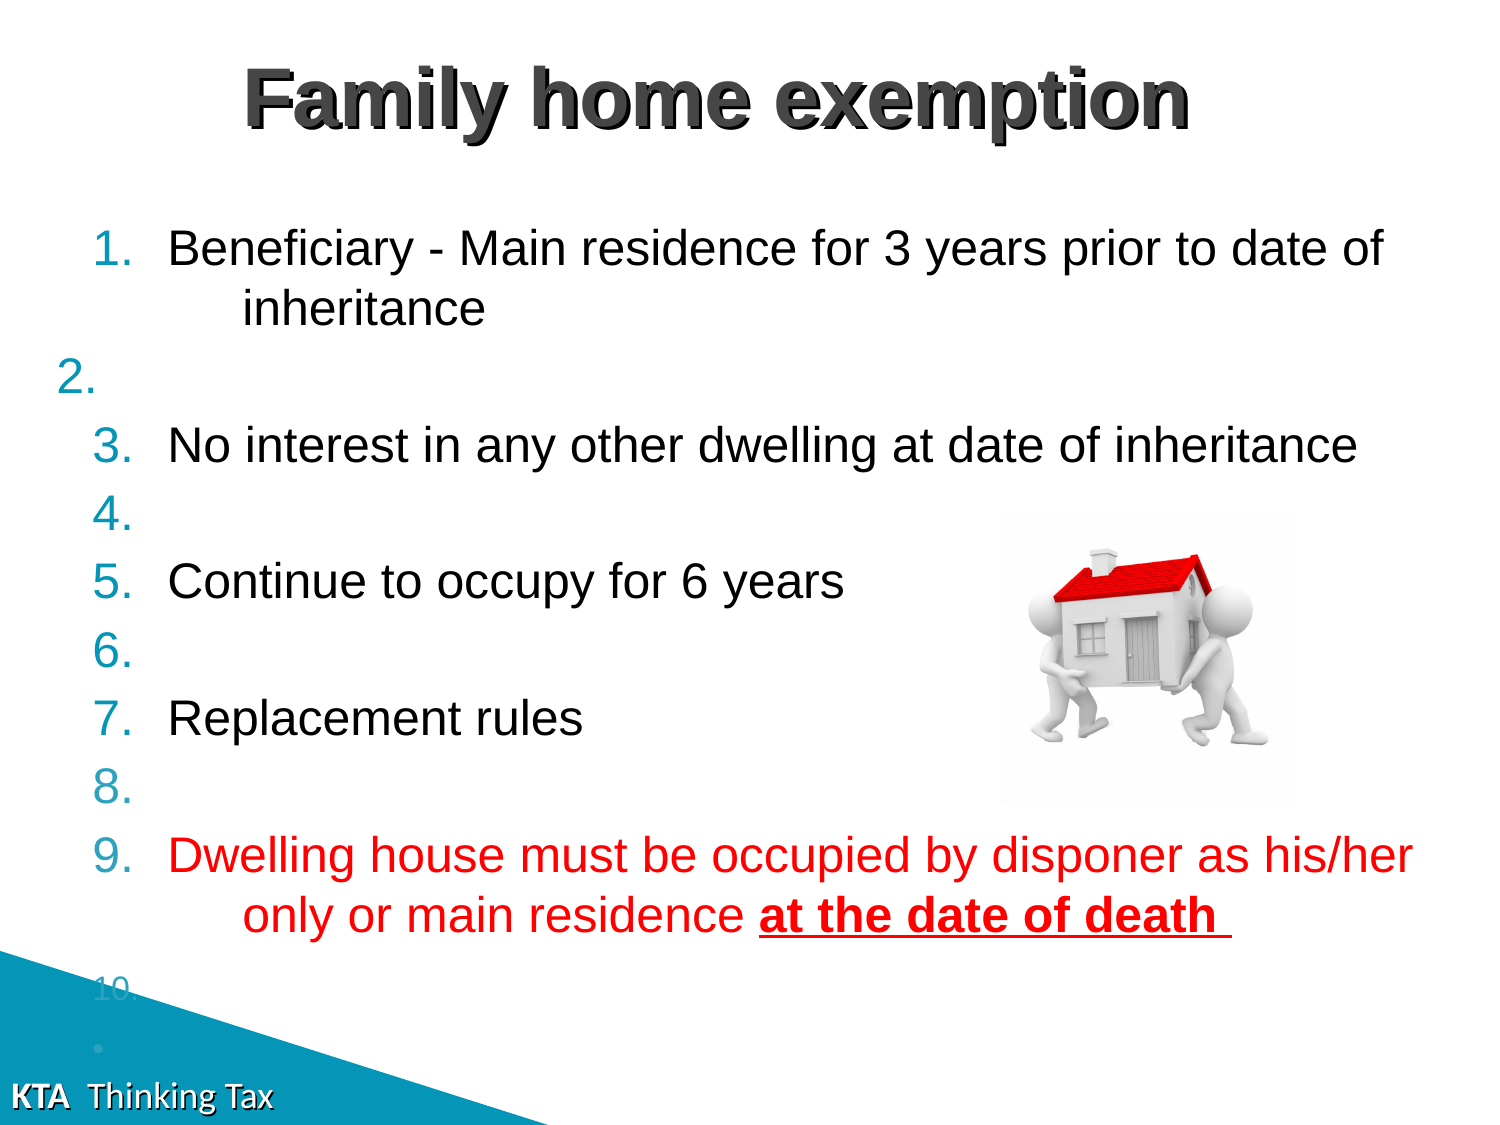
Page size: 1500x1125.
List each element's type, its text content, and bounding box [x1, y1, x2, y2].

list Beneficiary - Main residence for 3 years prior to date of inheritance No interest in any other dwelling at date of inheritance Continue to occupy for 6 years Replacement rules Dwelling house must be occupied by disponer as his/her only or main residence at the date of death [41, 208, 1436, 951]
picture [998, 509, 1294, 805]
title Family home exemption [41, 0, 1392, 187]
